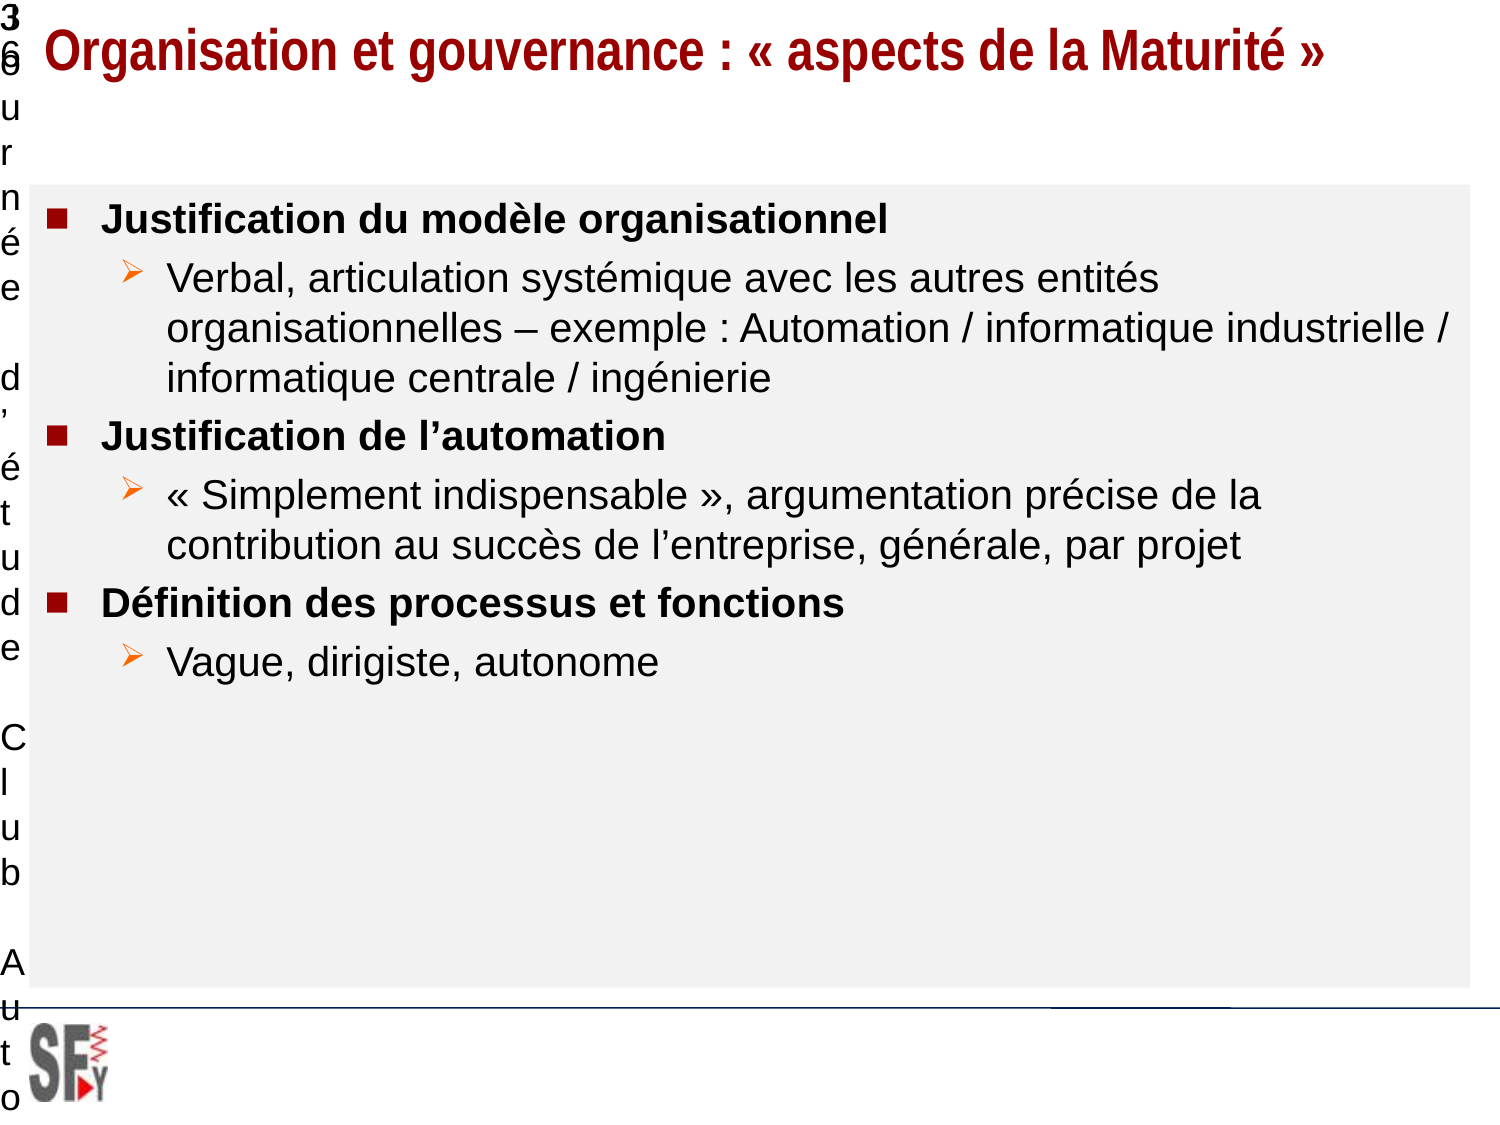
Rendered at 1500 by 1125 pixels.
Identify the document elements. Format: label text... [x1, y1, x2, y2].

title Organisation et gouvernance : « aspects de la Maturité » [29, 12, 1471, 138]
picture [29, 1023, 108, 1102]
list Justification du modèle organisationnel Verbal, articulation systémique avec les autres entités organisationnelles – exemple : Automation / informatique industrielle / informatique centrale / ingénierie Justification de l’automation « Simplement indispensable », argumentation précise de la contribution au succès de l’entreprise, générale, par projet Définition des processus et fonctions Vague, dirigiste, autonome [29, 184, 1471, 988]
